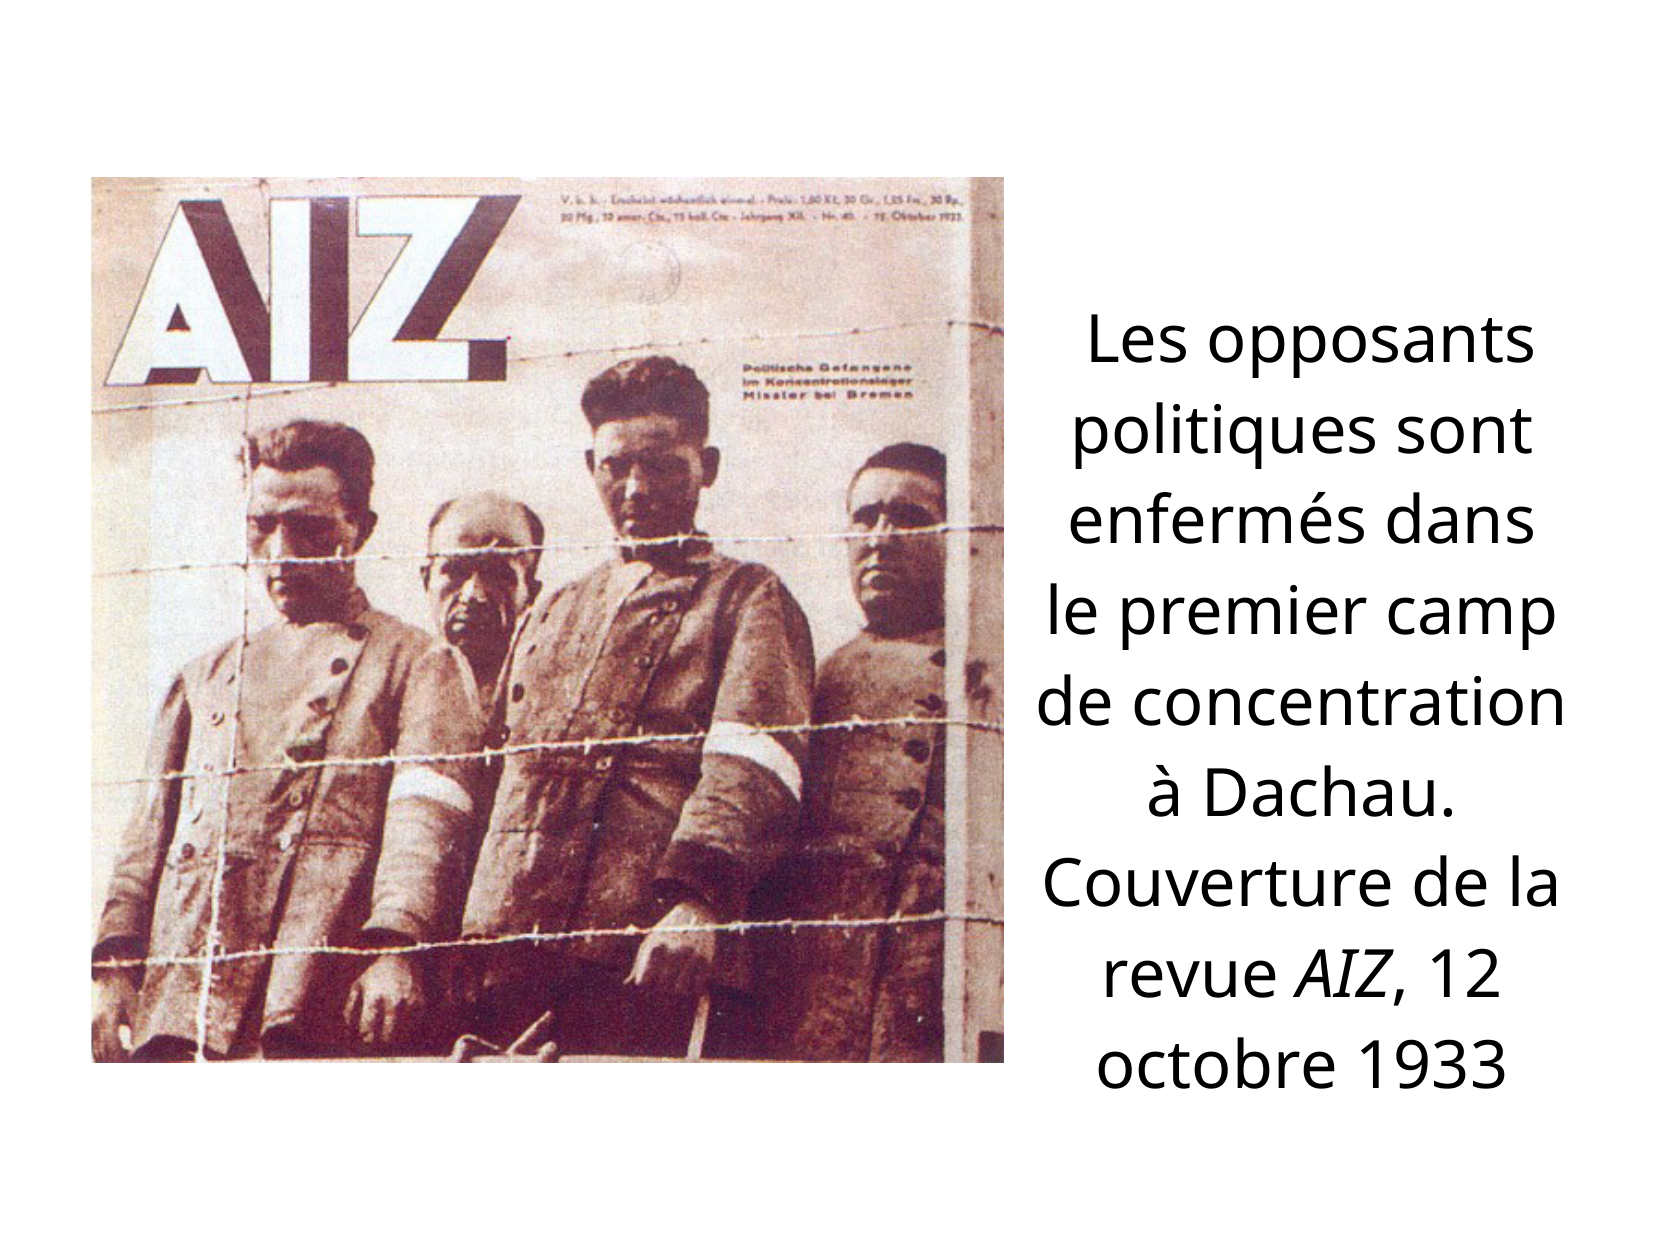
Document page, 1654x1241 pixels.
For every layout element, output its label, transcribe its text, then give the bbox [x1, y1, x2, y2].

picture [90, 177, 1004, 1063]
text_box Les opposants politiques sont enfermés dans le premier camp de concentration à Dachau. Couverture de la revue AIZ, 12 octobre 1933 [1033, 154, 1571, 1241]
